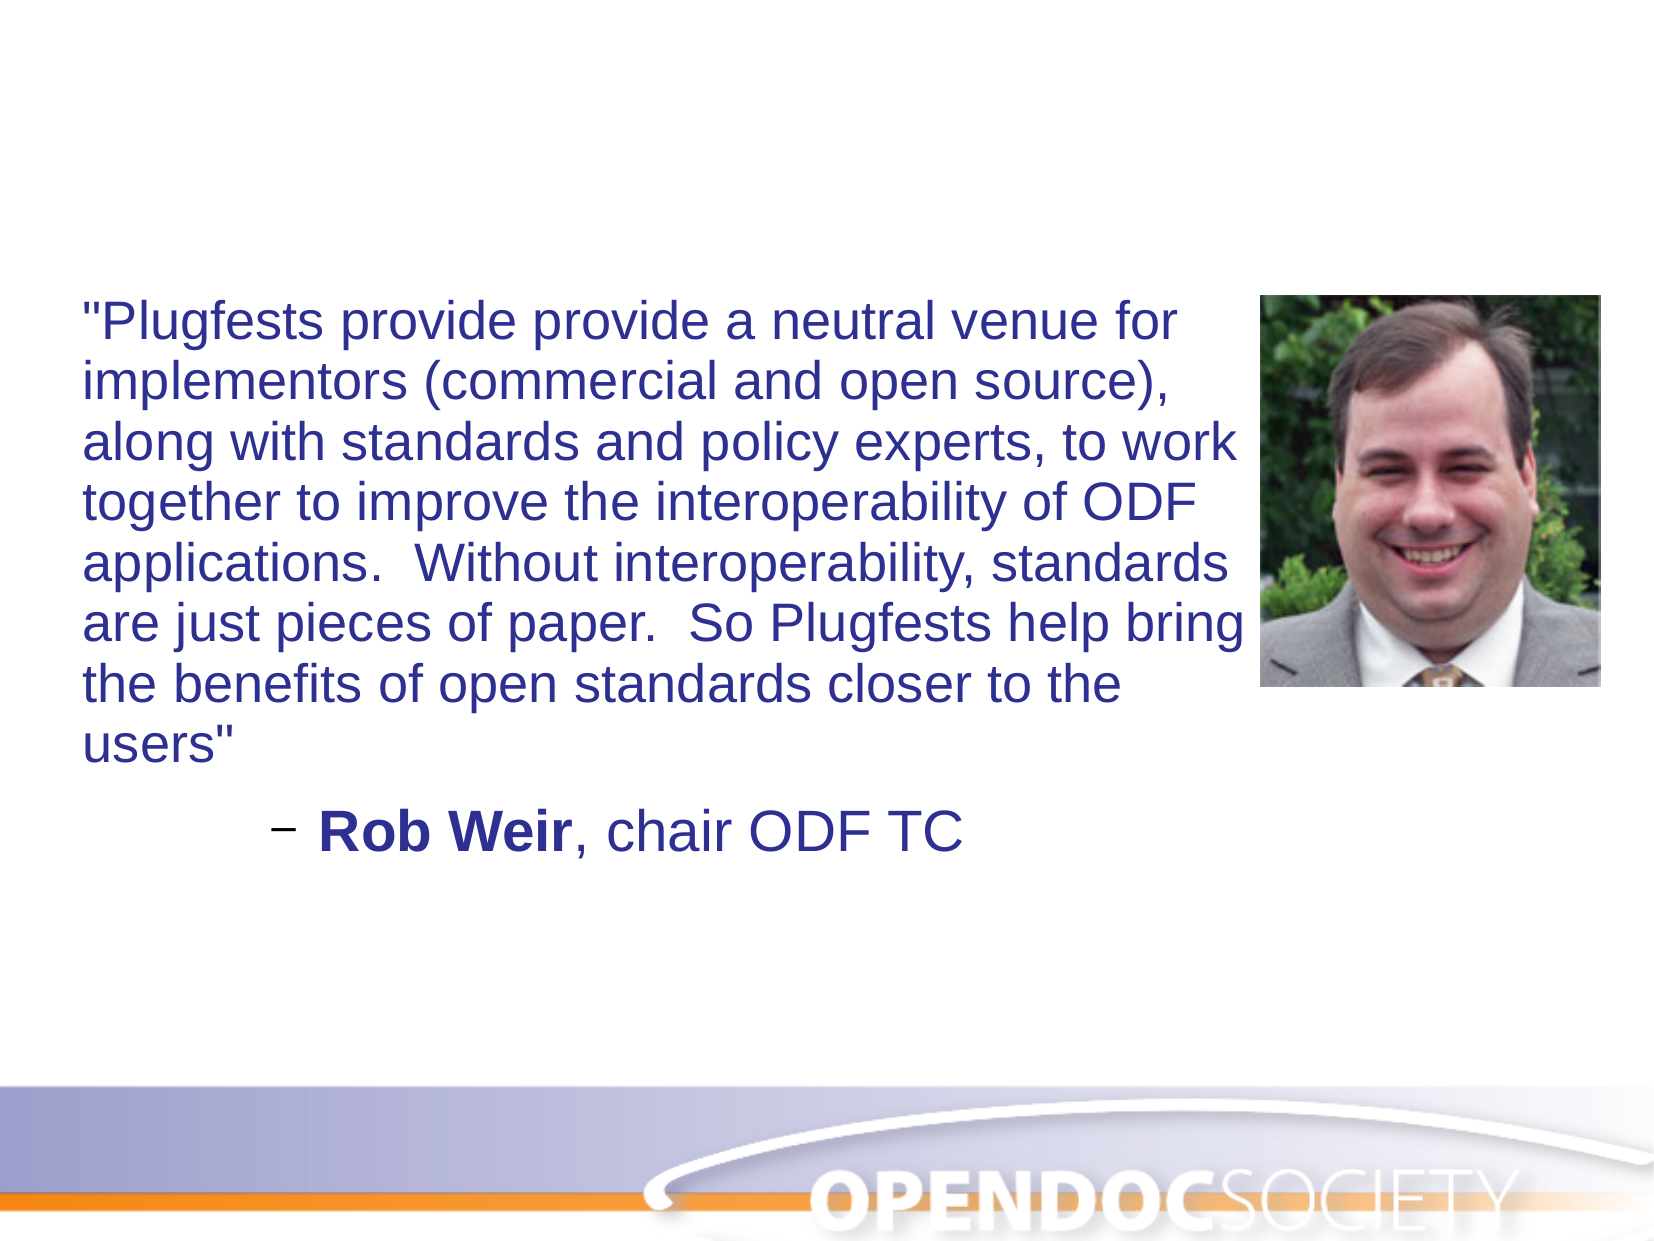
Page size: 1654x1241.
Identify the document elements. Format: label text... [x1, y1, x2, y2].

picture [0, 0, 1654, 1241]
list "Plugfests provide provide a neutral venue for implementors (commercial and open source), along with standards and policy experts, to work together to improve the interoperability of ODF applications. Without interoperability, standards are just pieces of paper. So Plugfests help bring the benefits of open standards closer to the users" Rob Weir, chair ODF TC [82, 290, 1270, 1094]
